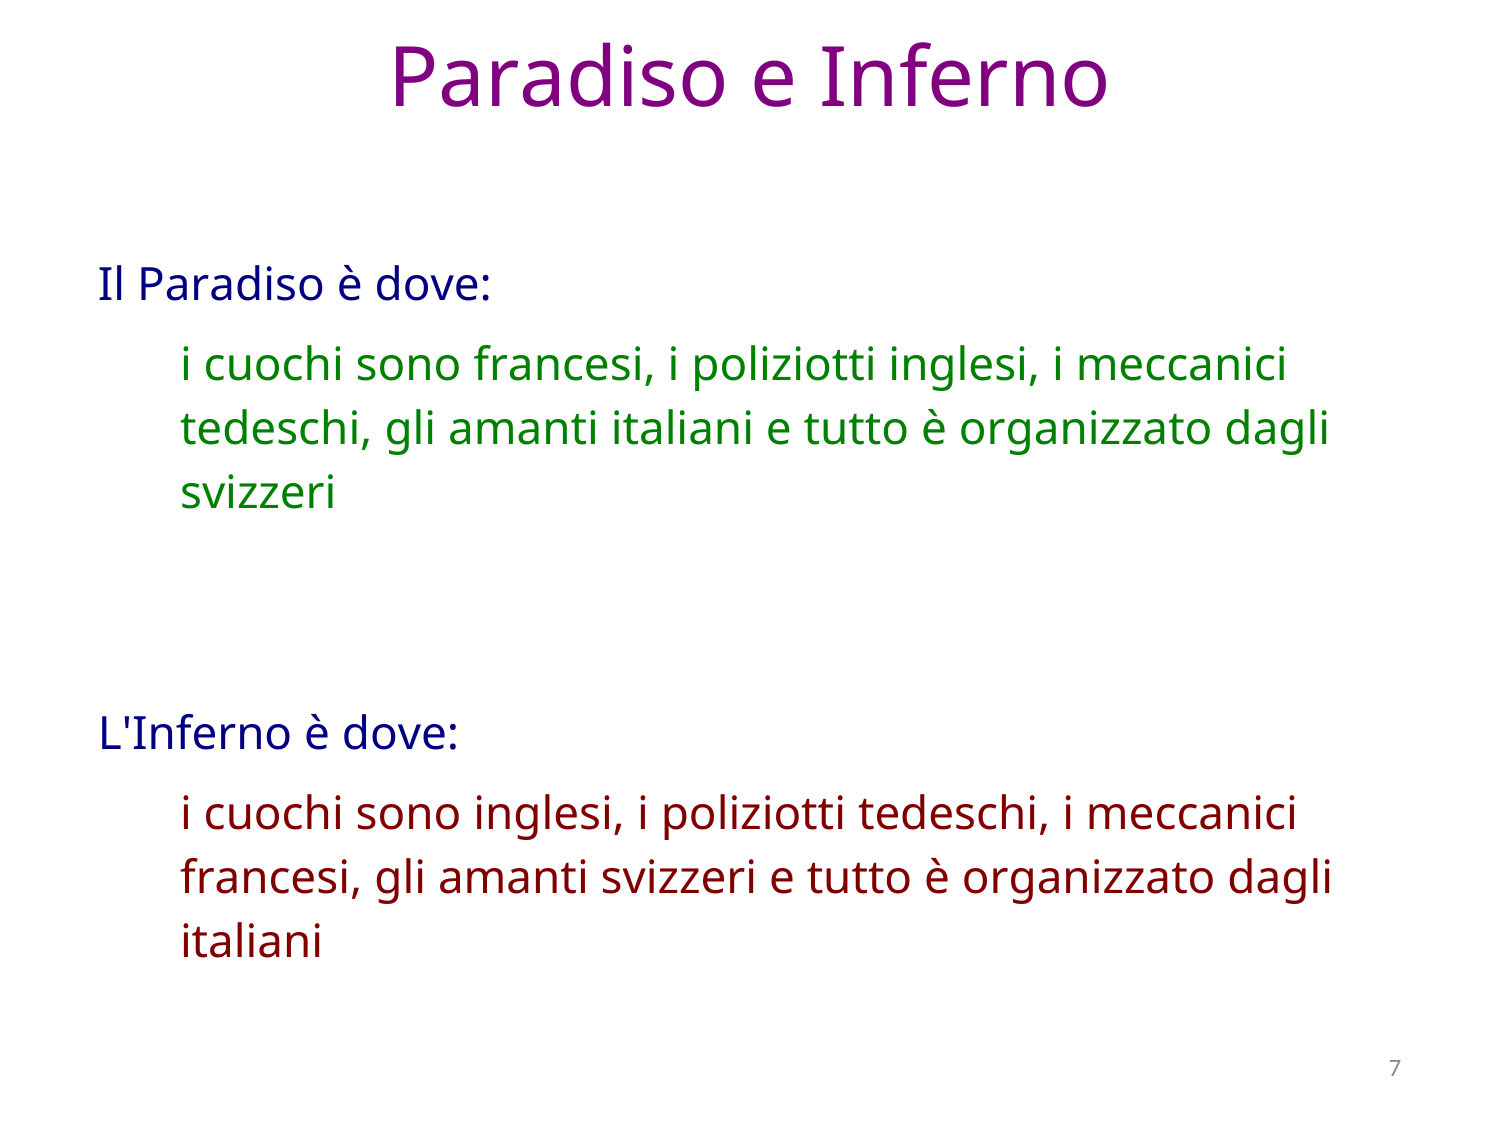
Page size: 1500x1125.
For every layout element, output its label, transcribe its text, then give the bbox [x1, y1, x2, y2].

text_box Il Paradiso è dove: i cuochi sono francesi, i poliziotti inglesi, i meccanici tedeschi, gli amanti italiani e tutto è organizzato dagli svizzeri L'Inferno è dove: i cuochi sono inglesi, i poliziotti tedeschi, i meccanici francesi, gli amanti svizzeri e tutto è organizzato dagli italiani [47, 166, 1441, 892]
text_box <numero> [1074, 1042, 1417, 1095]
text_box Paradiso e Inferno [41, 0, 1459, 132]
